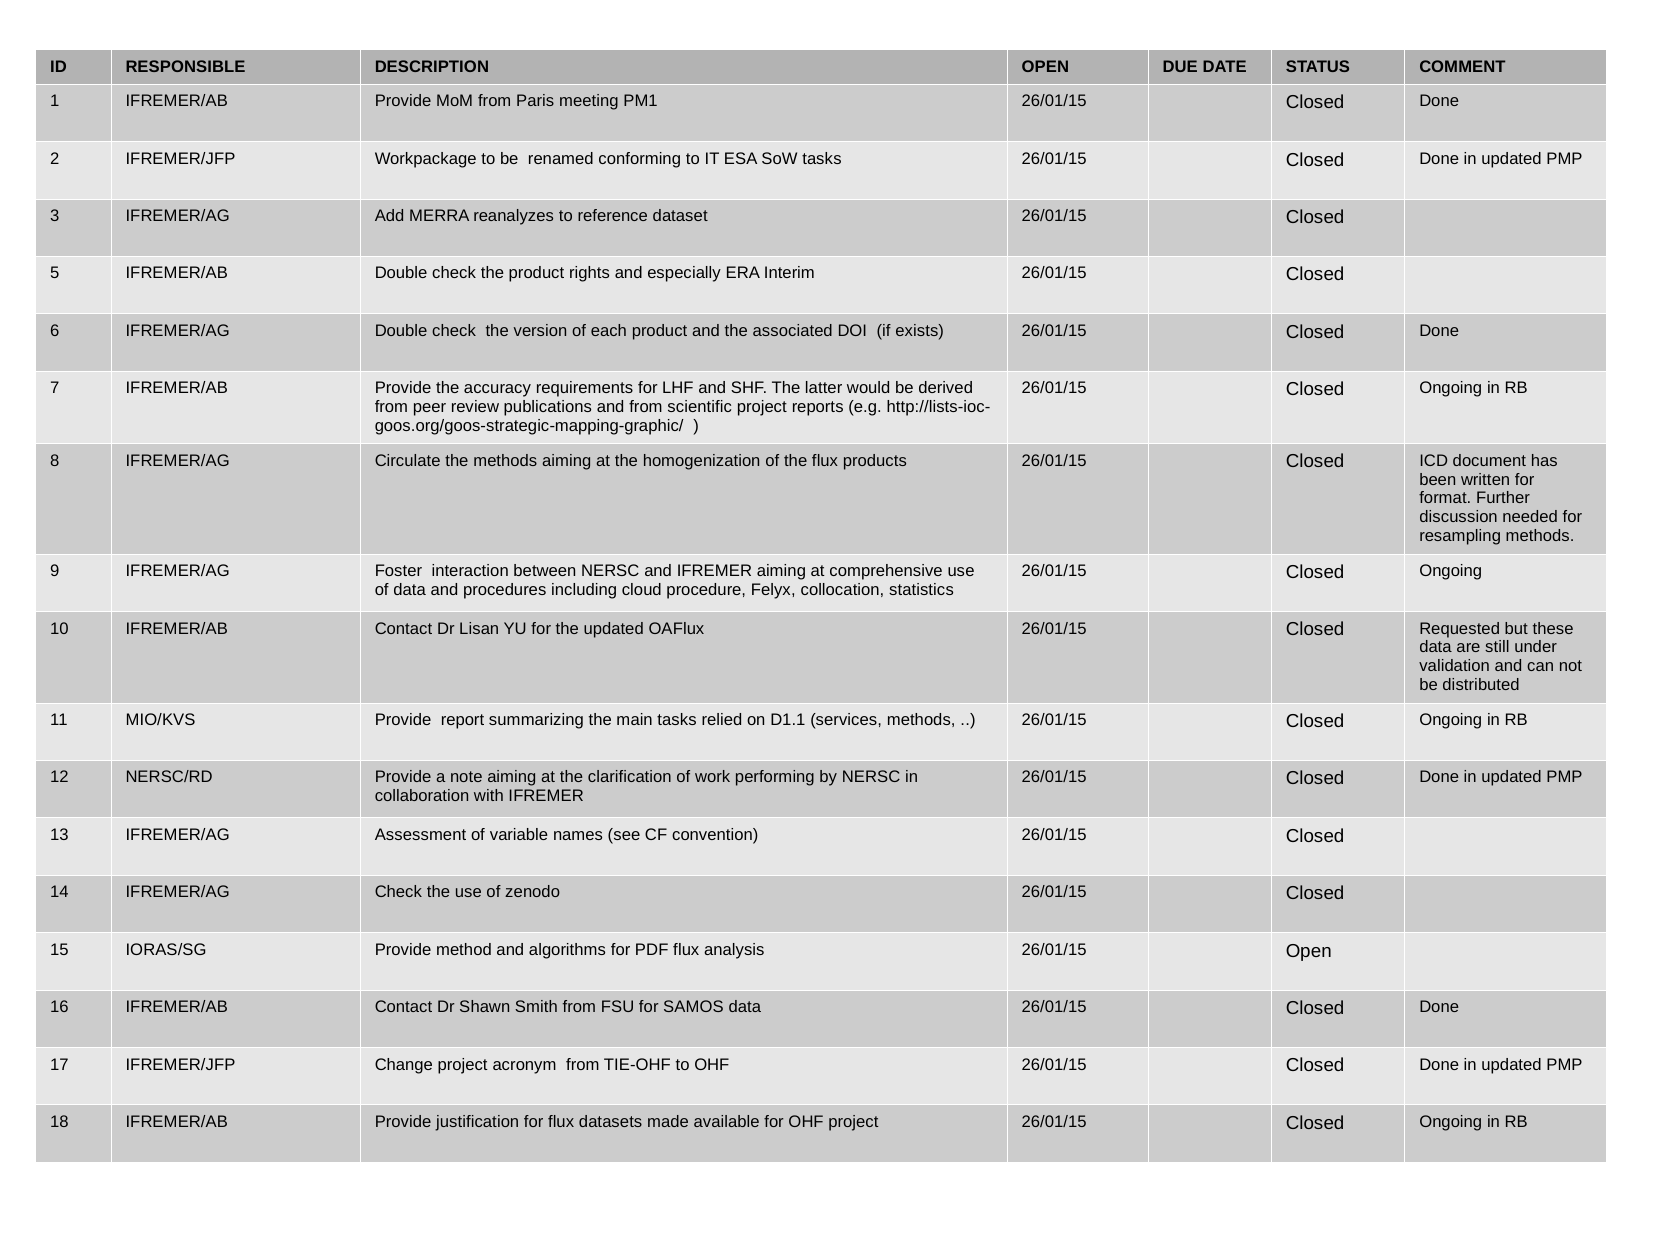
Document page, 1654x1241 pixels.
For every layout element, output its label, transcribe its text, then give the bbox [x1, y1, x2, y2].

table_cell 26/01/15 [1008, 257, 1148, 313]
table_cell Provide the accuracy requirements for LHF and SHF. The latter would be derived from peer review publications and from scientific project reports (e.g. http://lists-ioc-goos.org/goos-strategic-mapping-graphic/ ) [361, 372, 1007, 443]
table_cell 26/01/15 [1008, 555, 1148, 611]
table_cell Circulate the methods aiming at the homogenization of the flux products [361, 444, 1007, 554]
table_cell 26/01/15 [1008, 1105, 1148, 1162]
table_cell Workpackage to be renamed conforming to IT ESA SoW tasks [361, 142, 1007, 199]
table_cell 26/01/15 [1008, 142, 1148, 199]
table_cell Closed [1272, 314, 1404, 371]
table_cell 18 [36, 1105, 111, 1162]
table_cell [1405, 257, 1606, 313]
table_cell IFREMER/AG [112, 444, 360, 554]
table_cell MIO/KVS [112, 704, 360, 760]
table_cell 26/01/15 [1008, 818, 1148, 875]
table_cell 26/01/15 [1008, 85, 1148, 141]
table_cell Closed [1272, 991, 1404, 1047]
table_cell [1405, 818, 1606, 875]
table_cell [1149, 704, 1271, 760]
table_cell IFREMER/JFP [112, 1048, 360, 1104]
table_cell Closed [1272, 1105, 1404, 1162]
table_cell 3 [36, 200, 111, 256]
table_cell Assessment of variable names (see CF convention) [361, 818, 1007, 875]
table_cell Ongoing in RB [1405, 704, 1606, 760]
table_cell Contact Dr Lisan YU for the updated OAFlux [361, 612, 1007, 703]
table_cell 15 [36, 933, 111, 990]
table_header ID [36, 50, 111, 84]
table_cell [1149, 85, 1271, 141]
table_cell [1149, 372, 1271, 443]
table_cell IFREMER/AB [112, 372, 360, 443]
table_cell Add MERRA reanalyzes to reference dataset [361, 200, 1007, 256]
table_cell IFREMER/AG [112, 200, 360, 256]
table_cell Closed [1272, 704, 1404, 760]
table_cell 10 [36, 612, 111, 703]
table_cell Contact Dr Shawn Smith from FSU for SAMOS data [361, 991, 1007, 1047]
table_cell Ongoing in RB [1405, 372, 1606, 443]
table_cell Double check the product rights and especially ERA Interim [361, 257, 1007, 313]
table_cell Change project acronym from TIE-OHF to OHF [361, 1048, 1007, 1104]
table_cell Ongoing in RB [1405, 1105, 1606, 1162]
table_cell IFREMER/AG [112, 876, 360, 932]
table_cell 11 [36, 704, 111, 760]
table_cell 26/01/15 [1008, 200, 1148, 256]
table_cell 26/01/15 [1008, 444, 1148, 554]
table_cell [1149, 876, 1271, 932]
table_cell Provide justification for flux datasets made available for OHF project [361, 1105, 1007, 1162]
table_cell [1149, 142, 1271, 199]
table_cell 6 [36, 314, 111, 371]
table_cell [1149, 933, 1271, 990]
table_cell 2 [36, 142, 111, 199]
table_cell [1149, 314, 1271, 371]
table_cell [1149, 200, 1271, 256]
table_cell 26/01/15 [1008, 761, 1148, 817]
table_cell [1149, 612, 1271, 703]
table_cell IFREMER/AB [112, 991, 360, 1047]
table_header STATUS [1272, 50, 1404, 84]
table_cell Closed [1272, 257, 1404, 313]
table_cell 12 [36, 761, 111, 817]
table_cell 9 [36, 555, 111, 611]
table_cell Closed [1272, 142, 1404, 199]
table_header DESCRIPTION [361, 50, 1007, 84]
table_cell IFREMER/AB [112, 612, 360, 703]
table_cell [1149, 991, 1271, 1047]
table_cell Closed [1272, 876, 1404, 932]
table_cell IFREMER/AG [112, 314, 360, 371]
table_cell 13 [36, 818, 111, 875]
table_cell Done [1405, 85, 1606, 141]
table_cell [1149, 444, 1271, 554]
table_cell IFREMER/AB [112, 257, 360, 313]
table_cell Provide MoM from Paris meeting PM1 [361, 85, 1007, 141]
table_cell [1149, 257, 1271, 313]
table_cell Closed [1272, 1048, 1404, 1104]
table_header RESPONSIBLE [112, 50, 360, 84]
table_cell Open [1272, 933, 1404, 990]
table_cell 5 [36, 257, 111, 313]
table_cell Closed [1272, 444, 1404, 554]
table_cell 14 [36, 876, 111, 932]
table_cell Closed [1272, 372, 1404, 443]
table_cell IFREMER/AG [112, 818, 360, 875]
table_cell Closed [1272, 612, 1404, 703]
table_cell Done [1405, 314, 1606, 371]
table_cell [1149, 761, 1271, 817]
table_cell Ongoing [1405, 555, 1606, 611]
table_cell [1405, 200, 1606, 256]
table_cell 8 [36, 444, 111, 554]
table_cell Check the use of zenodo [361, 876, 1007, 932]
table_cell Double check the version of each product and the associated DOI (if exists) [361, 314, 1007, 371]
table_cell Done in updated PMP [1405, 761, 1606, 817]
table_cell Provide method and algorithms for PDF flux analysis [361, 933, 1007, 990]
table_cell 26/01/15 [1008, 372, 1148, 443]
table_header COMMENT [1405, 50, 1606, 84]
table_cell Closed [1272, 761, 1404, 817]
table_cell 26/01/15 [1008, 612, 1148, 703]
table_cell 16 [36, 991, 111, 1047]
table_cell 26/01/15 [1008, 933, 1148, 990]
table_cell IFREMER/AG [112, 555, 360, 611]
table_cell 26/01/15 [1008, 704, 1148, 760]
table_cell IFREMER/JFP [112, 142, 360, 199]
table_cell [1405, 876, 1606, 932]
table_cell 26/01/15 [1008, 1048, 1148, 1104]
table_cell NERSC/RD [112, 761, 360, 817]
table_cell Closed [1272, 555, 1404, 611]
table_cell ICD document has been written for format. Further discussion needed for resampling methods. [1405, 444, 1606, 554]
table_cell [1405, 933, 1606, 990]
table_cell Closed [1272, 85, 1404, 141]
table_cell 26/01/15 [1008, 314, 1148, 371]
table_cell 7 [36, 372, 111, 443]
table_cell IORAS/SG [112, 933, 360, 990]
table_cell [1149, 1048, 1271, 1104]
table_cell 1 [36, 85, 111, 141]
table_cell Done [1405, 991, 1606, 1047]
table_cell Done in updated PMP [1405, 142, 1606, 199]
table_cell 26/01/15 [1008, 991, 1148, 1047]
table_cell Closed [1272, 818, 1404, 875]
table_cell IFREMER/AB [112, 85, 360, 141]
table_cell 17 [36, 1048, 111, 1104]
table_header OPEN [1008, 50, 1148, 84]
table_cell [1149, 1105, 1271, 1162]
table_cell [1149, 818, 1271, 875]
table_cell IFREMER/AB [112, 1105, 360, 1162]
table_cell Closed [1272, 200, 1404, 256]
table_cell Foster interaction between NERSC and IFREMER aiming at comprehensive use of data and procedures including cloud procedure, Felyx, collocation, statistics [361, 555, 1007, 611]
table_cell Requested but these data are still under validation and can not be distributed [1405, 612, 1606, 703]
table_cell Provide a note aiming at the clarification of work performing by NERSC in collaboration with IFREMER [361, 761, 1007, 817]
table_cell 26/01/15 [1008, 876, 1148, 932]
table_cell [1149, 555, 1271, 611]
table_header DUE DATE [1149, 50, 1271, 84]
table_cell Provide report summarizing the main tasks relied on D1.1 (services, methods, ..) [361, 704, 1007, 760]
table_cell Done in updated PMP [1405, 1048, 1606, 1104]
